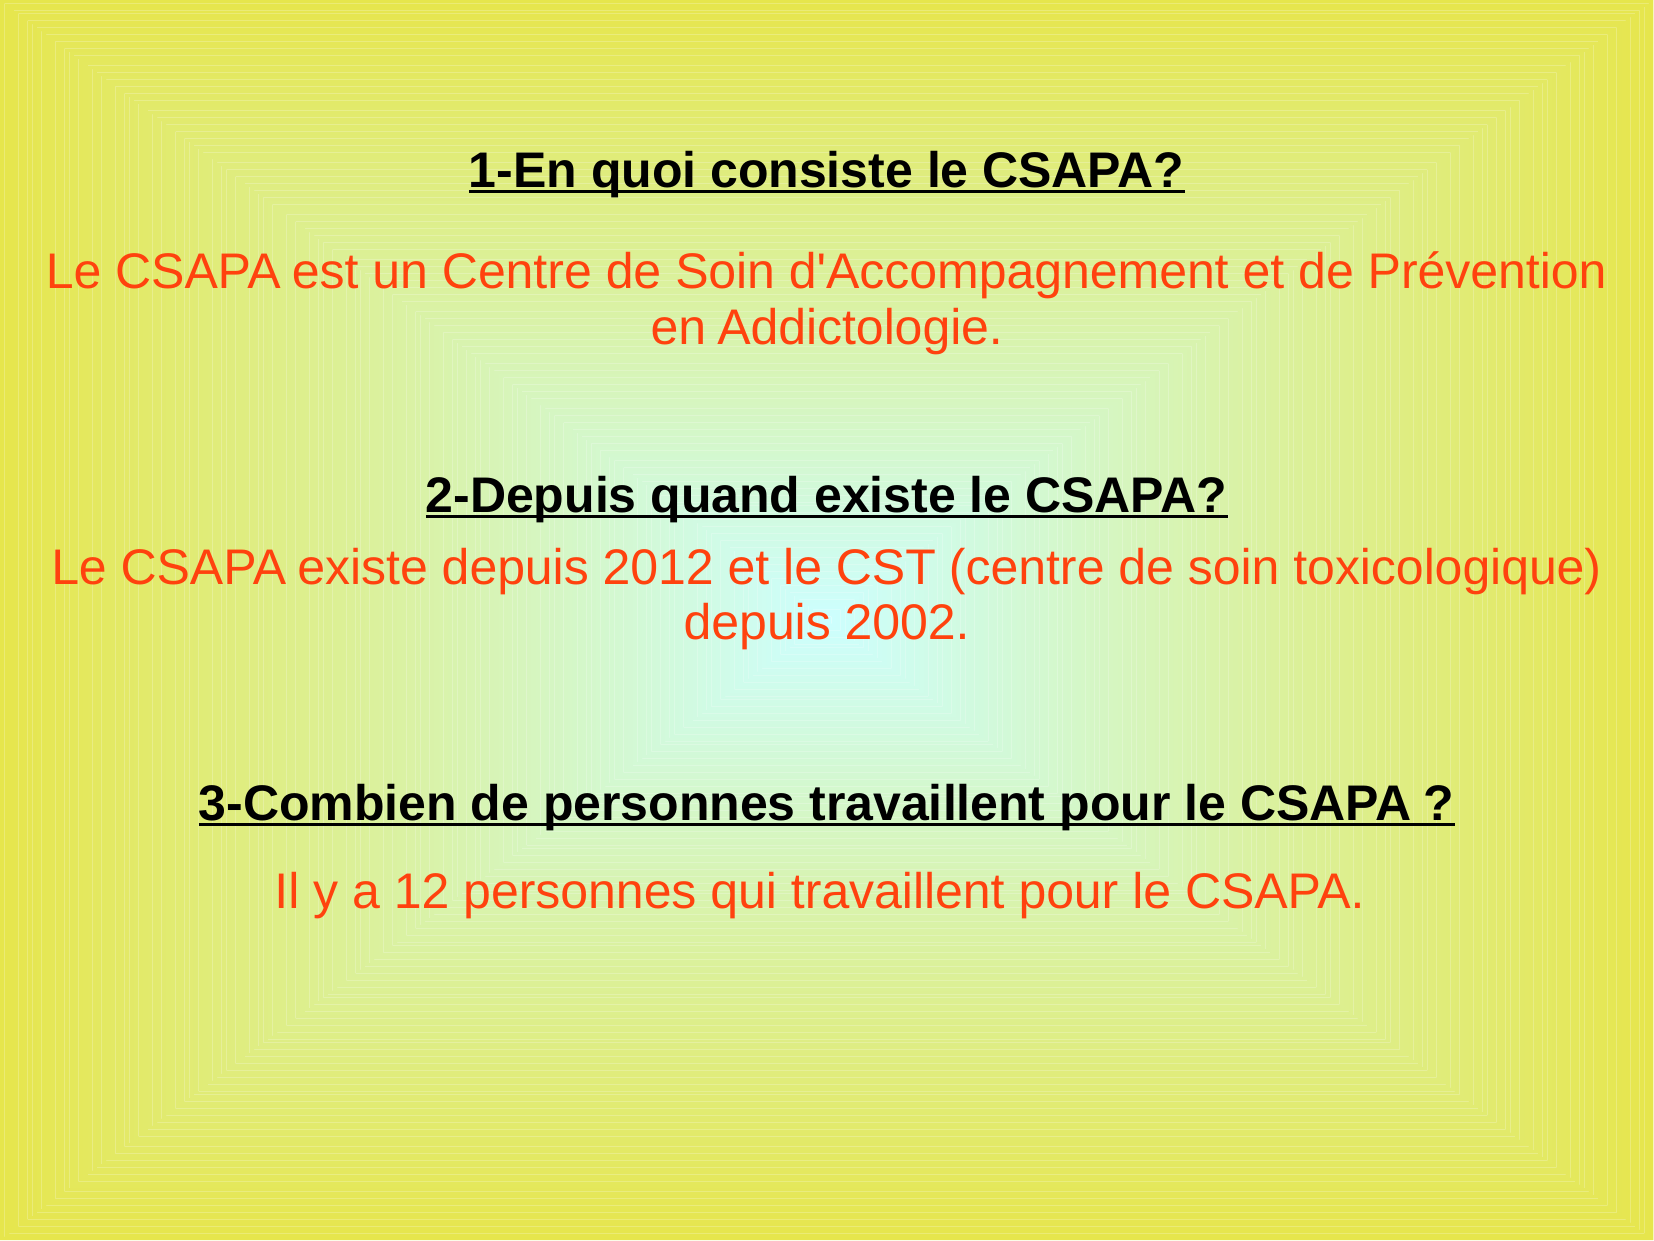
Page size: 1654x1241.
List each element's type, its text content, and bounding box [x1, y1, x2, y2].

text_box 3-Combien de personnes travaillent pour le CSAPA ? [0, 767, 1654, 840]
text_box Le CSAPA existe depuis 2012 et le CST (centre de soin toxicologique) depuis 2002. [0, 531, 1654, 658]
text_box Le CSAPA est un Centre de Soin d'Accompagnement et de Prévention en Addictologie. [0, 236, 1654, 363]
text_box 1-En quoi consiste le CSAPA? [0, 134, 1654, 207]
text_box Il y a 12 personnes qui travaillent pour le CSAPA. [0, 856, 1654, 945]
text_box 2-Depuis quand existe le CSAPA? [0, 459, 1654, 531]
